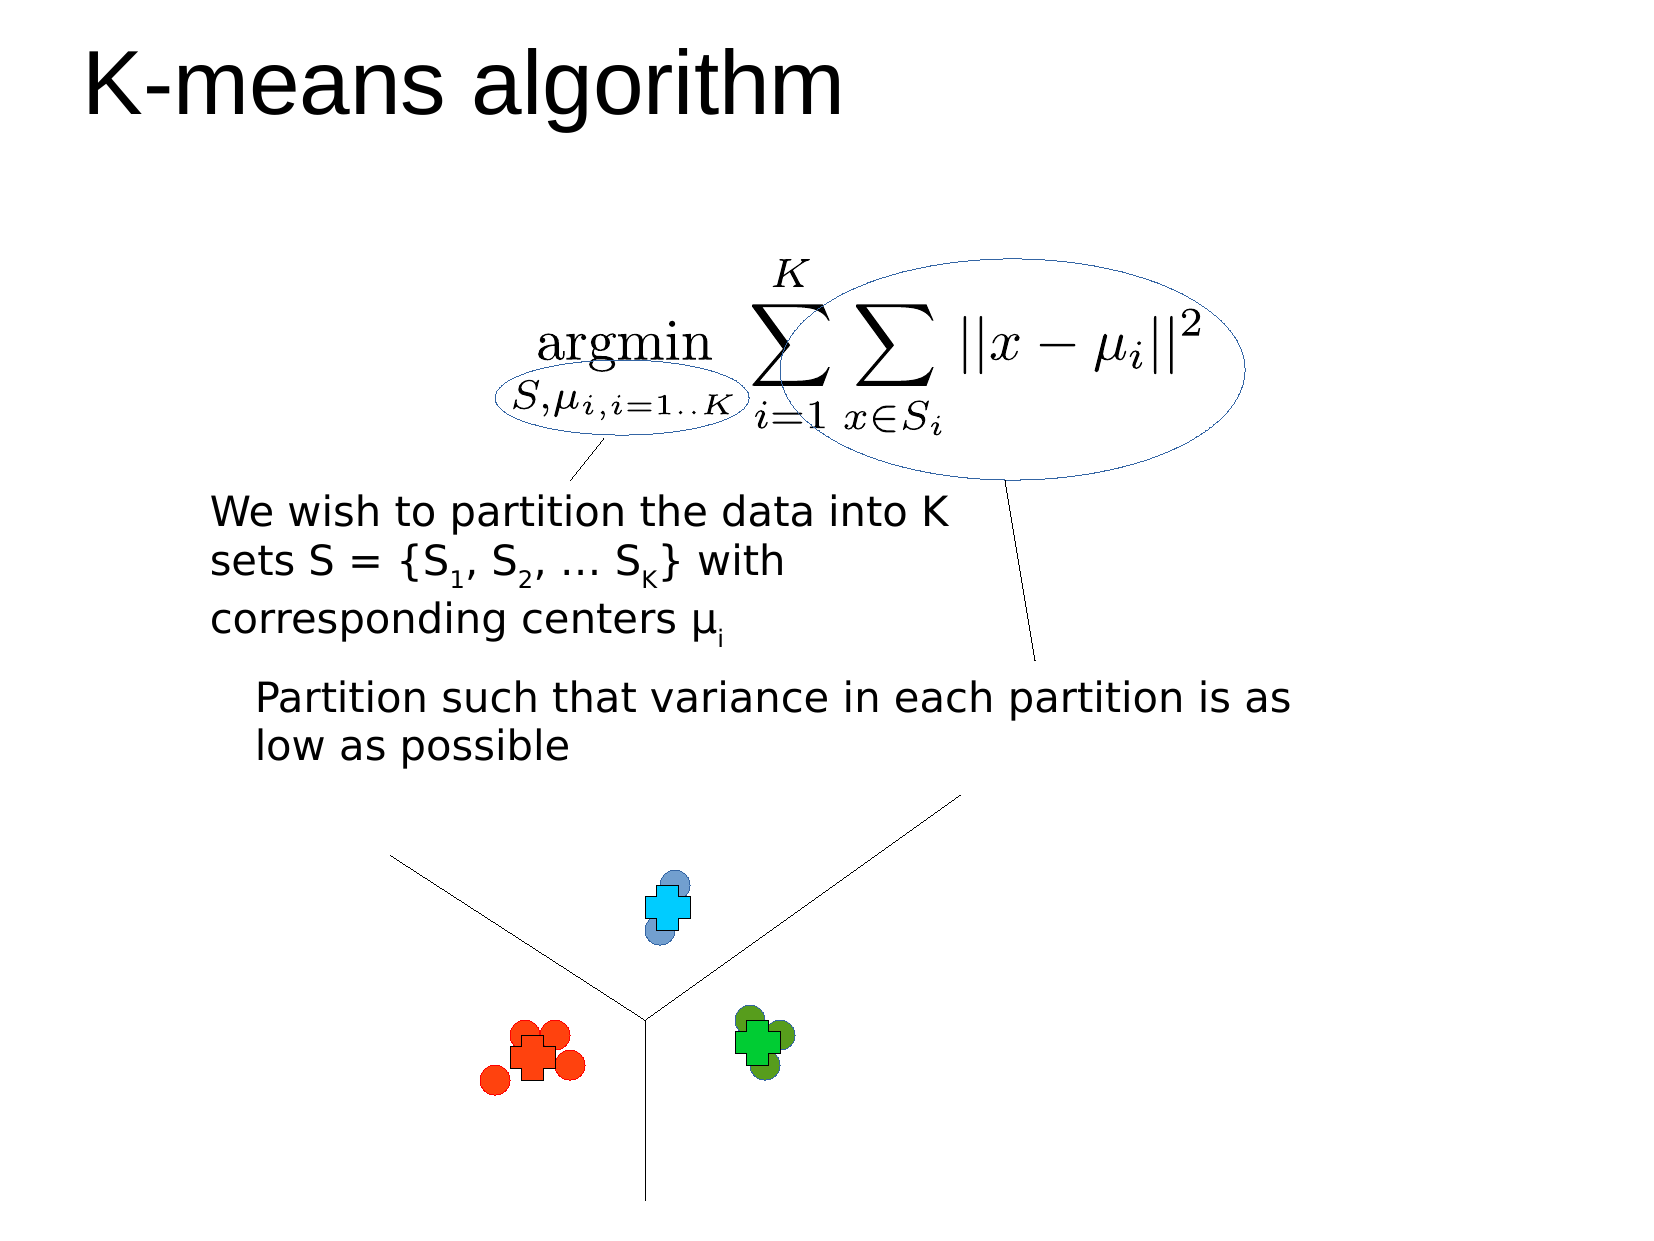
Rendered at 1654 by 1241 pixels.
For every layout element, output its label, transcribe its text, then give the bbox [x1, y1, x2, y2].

text_box [510, 1020, 586, 1081]
text_box [480, 1065, 511, 1096]
text_box We wish to partition the data into K sets S = {S1, S2, … SK} with corresponding centers μi [195, 480, 976, 661]
title K-means algorithm [82, 0, 1571, 166]
text_box [735, 1005, 796, 1081]
text_box [645, 870, 691, 946]
text_box [510, 259, 1203, 436]
text_box Partition such that variance in each partition is as low as possible [240, 666, 1336, 856]
